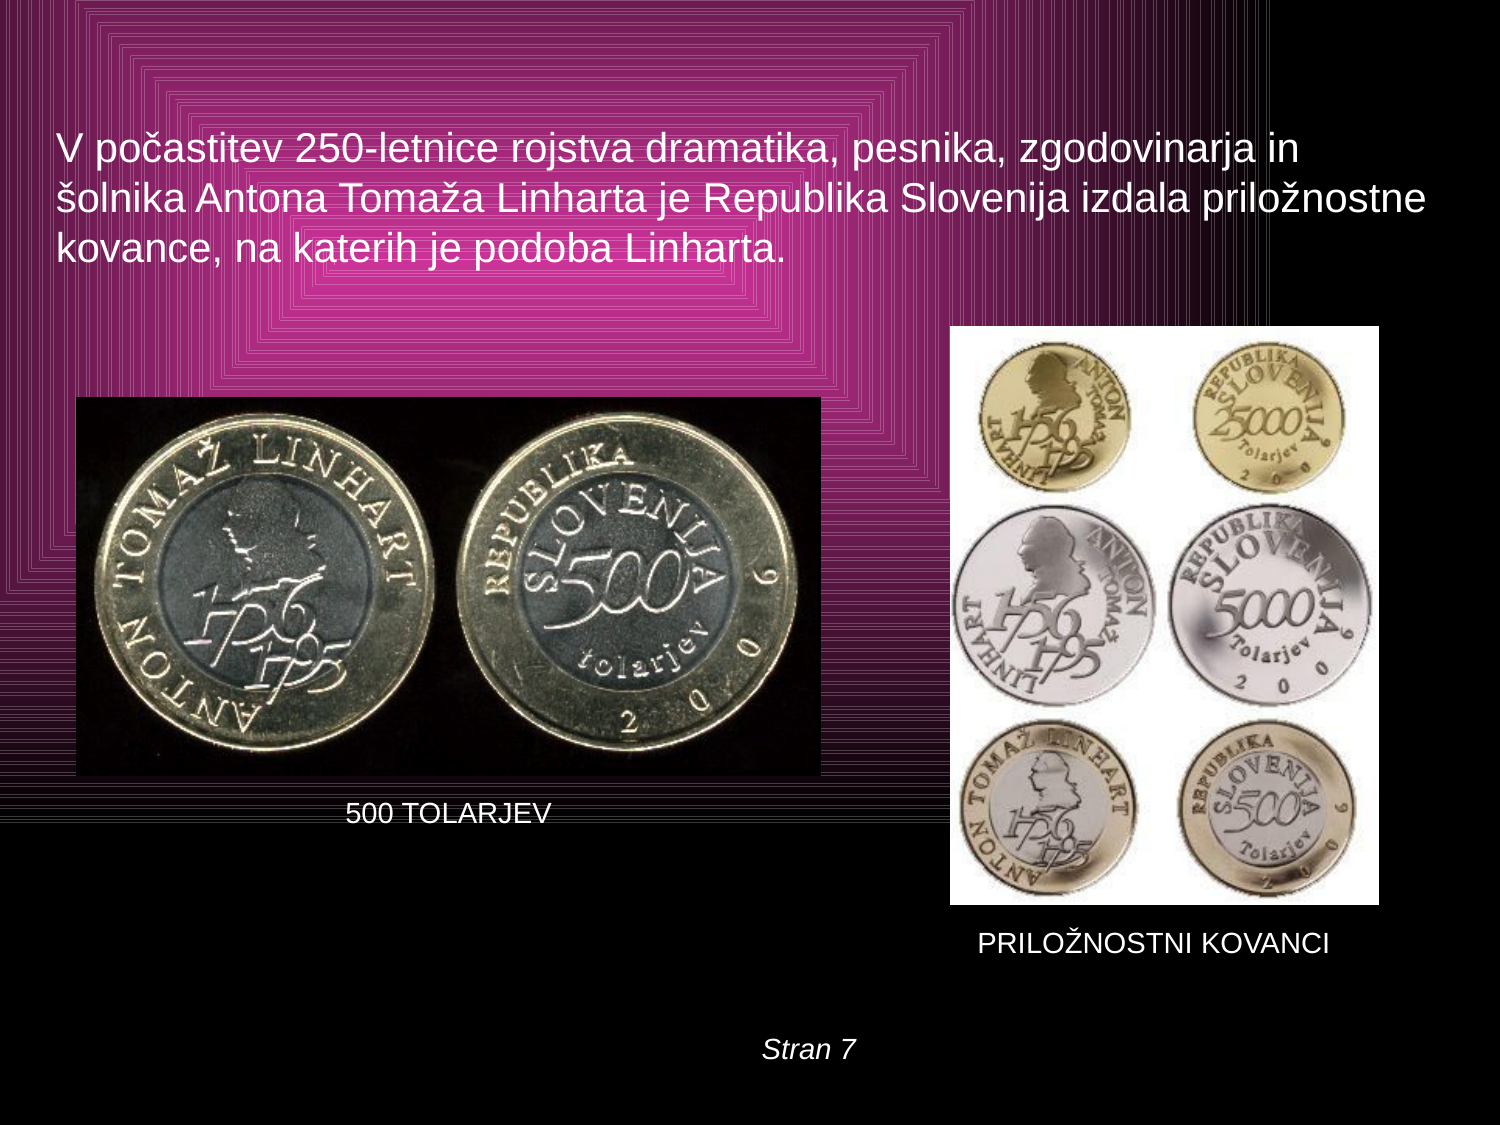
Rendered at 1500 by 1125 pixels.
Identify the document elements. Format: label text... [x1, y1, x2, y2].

text_box PRILOŽNOSTNI KOVANCI [962, 916, 1376, 967]
picture [950, 326, 1379, 905]
text_box 500 TOLARJEV [76, 786, 821, 837]
picture [76, 397, 821, 776]
text_box V počastitev 250-letnice rojstva dramatika, pesnika, zgodovinarja in šolnika Antona Tomaža Linharta je Republika Slovenija izdala priložnostne kovance, na katerih je podoba Linharta. [41, 113, 1447, 279]
text_box Stran 7 [655, 1023, 963, 1073]
